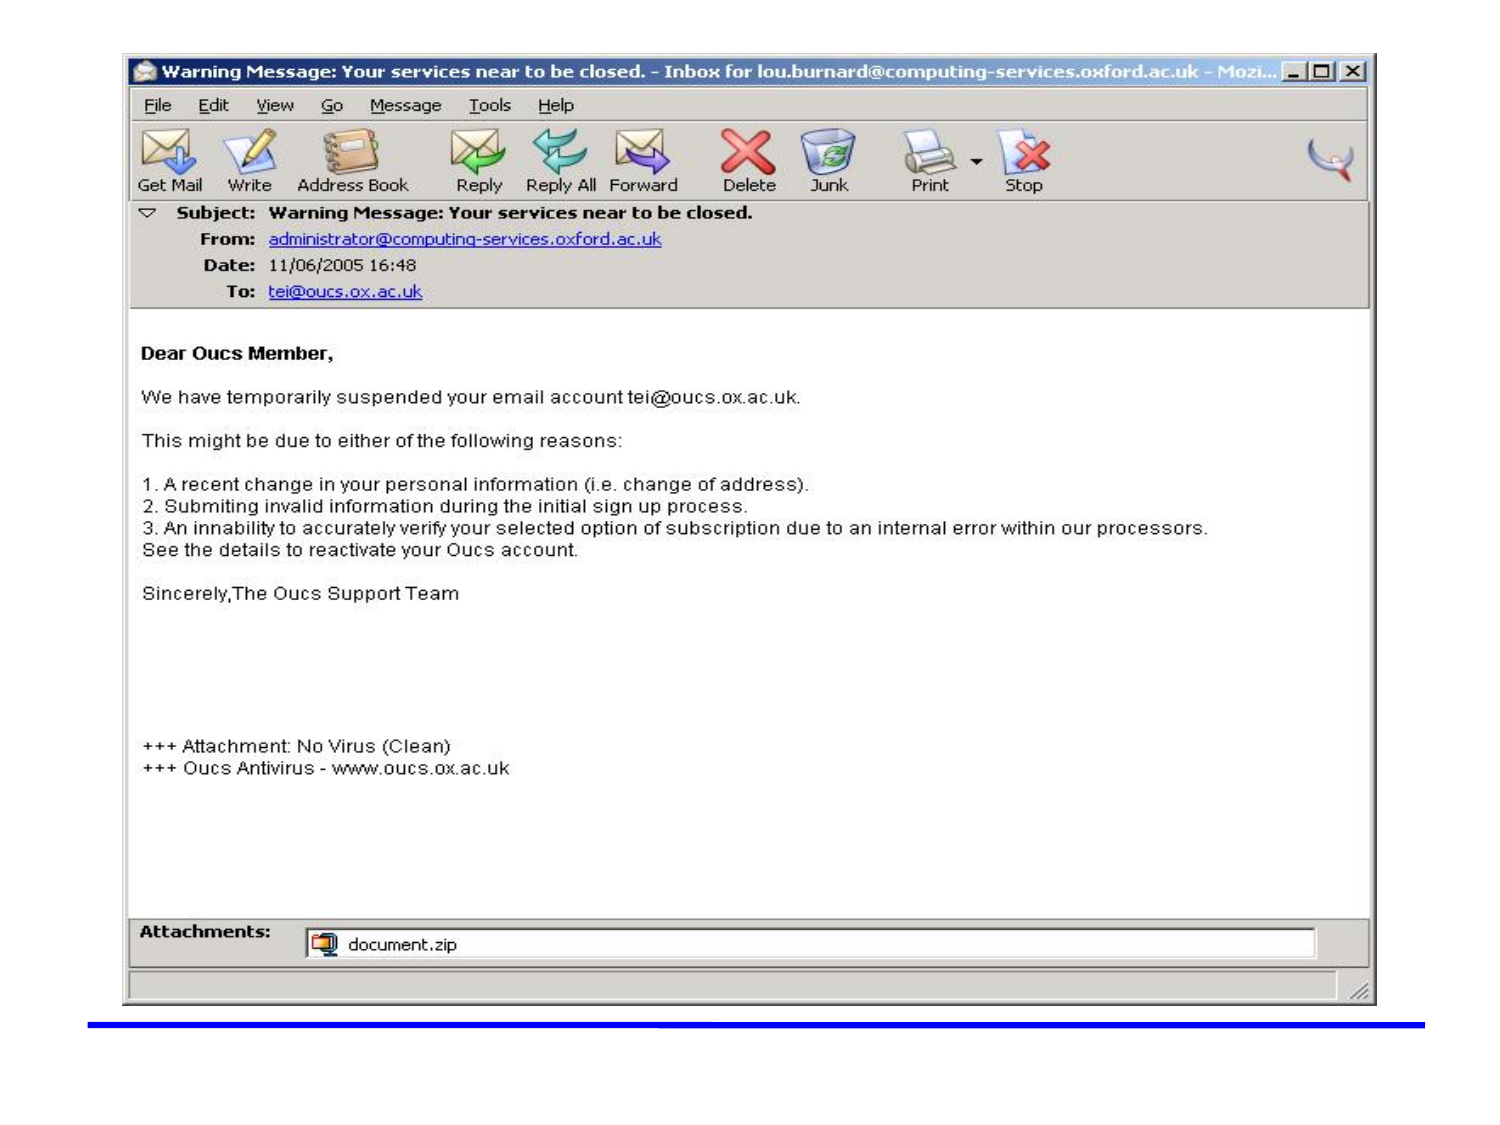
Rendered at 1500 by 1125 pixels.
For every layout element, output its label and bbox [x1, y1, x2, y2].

picture [122, 53, 1377, 1006]
